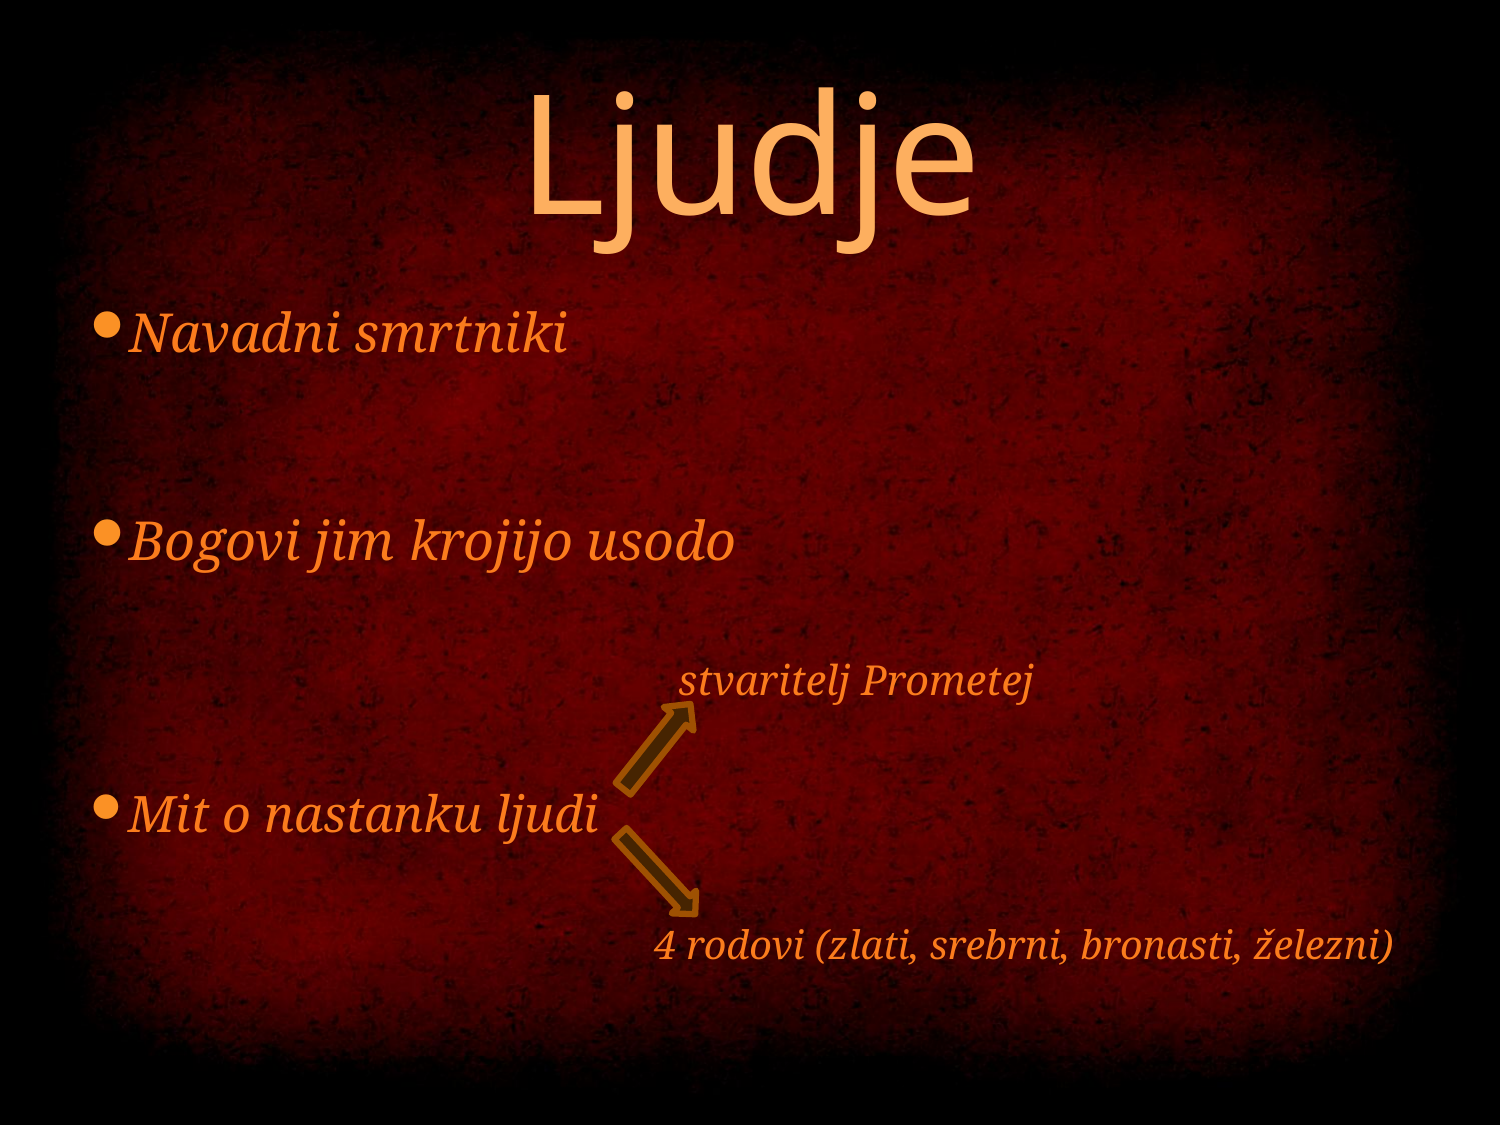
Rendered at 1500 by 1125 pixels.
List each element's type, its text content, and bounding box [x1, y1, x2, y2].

text_box [615, 703, 694, 795]
text_box [614, 827, 697, 915]
list Navadni smrtniki Bogovi jim krojijo usodo stvaritelj Prometej Mit o nastanku ljudi 4 rodovi (zlati, srebrni, bronasti, železni) [75, 290, 1500, 1094]
picture [0, 0, 1500, 1125]
title Ljudje [75, 24, 1425, 256]
